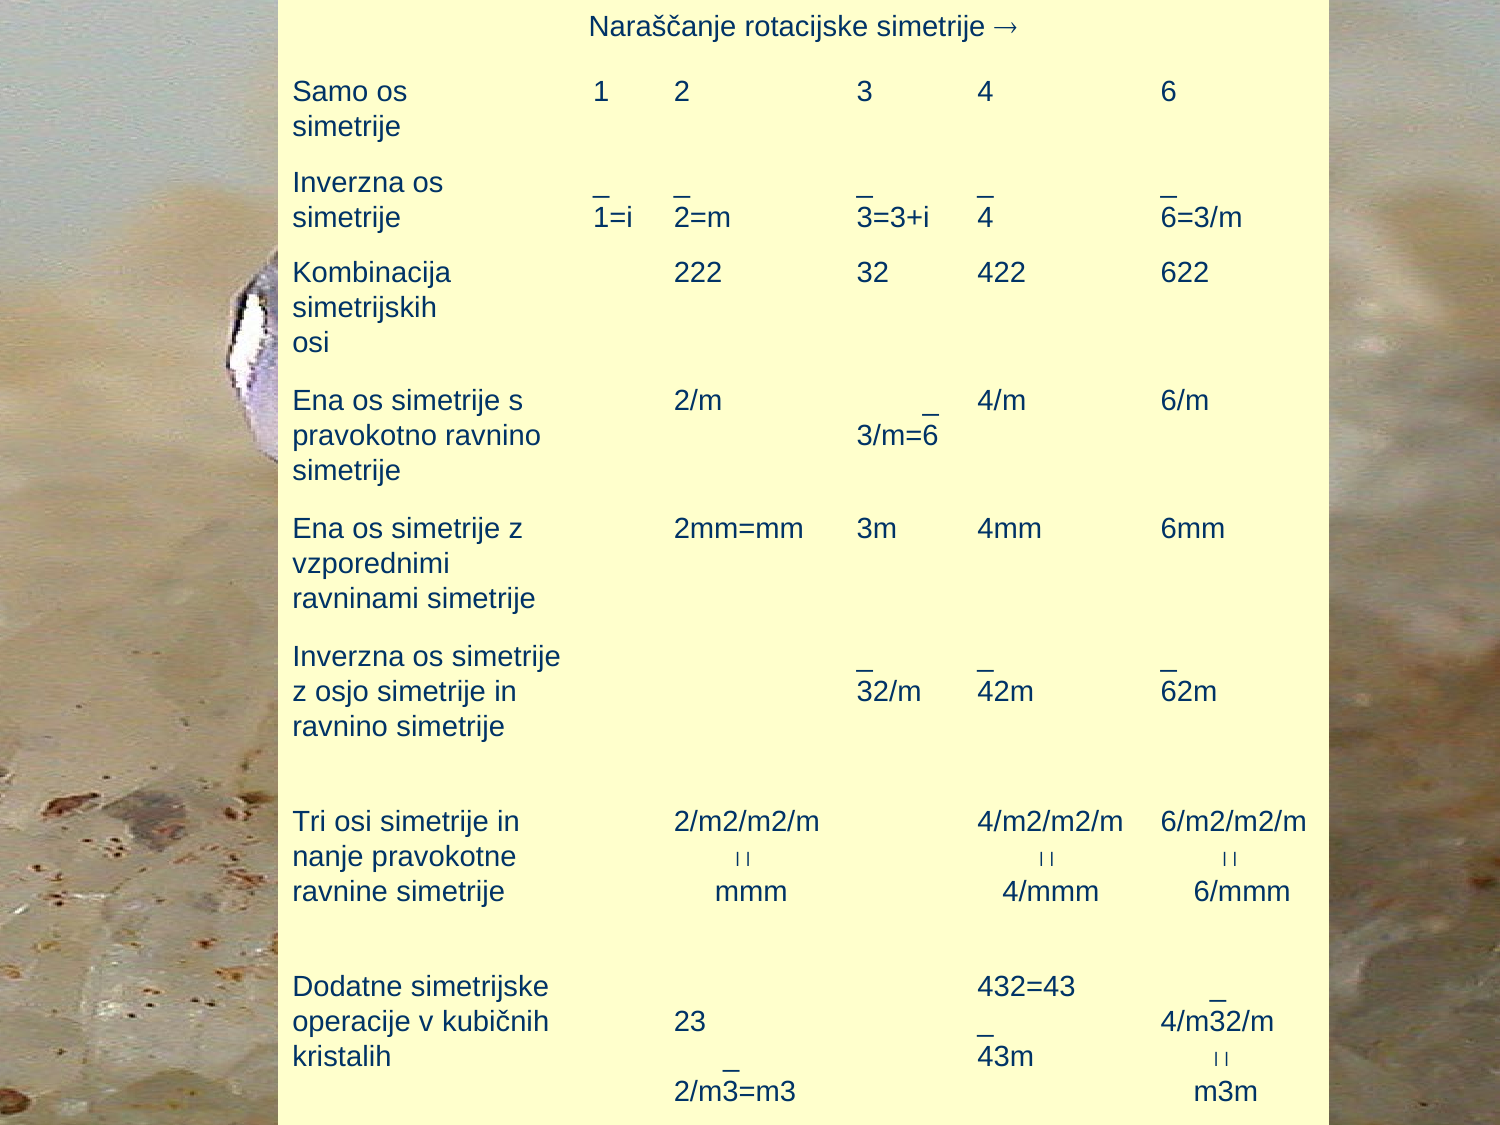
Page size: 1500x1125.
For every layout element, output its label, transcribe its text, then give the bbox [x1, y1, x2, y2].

table_cell _ 2=m [659, 155, 842, 246]
table_cell 2/m2/m2/m  mmm [659, 795, 842, 960]
table_cell 23 _ 2/m3=m3 [659, 960, 842, 1125]
table_cell 3 [842, 65, 963, 155]
table_cell [578, 502, 659, 629]
table_cell 622 [1146, 246, 1329, 374]
table_cell [578, 246, 659, 374]
table_cell 4 [963, 65, 1146, 155]
table_cell _ 6=3/m [1146, 155, 1329, 246]
table_cell _ 4/m32/m  m3m [1146, 960, 1329, 1125]
table_cell Tri osi simetrije in nanje pravokotne ravnine simetrije [278, 795, 578, 960]
table_cell [842, 795, 963, 960]
table_cell Ena os simetrije z vzporednimi ravninami simetrije [278, 502, 578, 629]
table_cell Dodatne simetrijske operacije v kubičnih kristalih [278, 960, 578, 1125]
table_cell _ 4 [963, 155, 1146, 246]
table_cell _ 3=3+i [842, 155, 963, 246]
table_cell _ 62m [1146, 629, 1329, 795]
table_cell 422 [963, 246, 1146, 374]
table_cell [578, 374, 659, 502]
table_cell 2 [659, 65, 842, 155]
table_cell Ena os simetrije s pravokotno ravnino simetrije [278, 374, 578, 502]
table_cell _ 1=i [578, 155, 659, 246]
picture [1329, 0, 1500, 1125]
table_cell 4/m2/m2/m  4/mmm [963, 795, 1146, 960]
table_cell _ 3/m=6 [842, 374, 963, 502]
table_cell 3m [842, 502, 963, 629]
picture [0, 0, 278, 1125]
table_cell 2mm=mm [659, 502, 842, 629]
table_cell [659, 629, 842, 795]
table_cell Inverzna os simetrije z osjo simetrije in ravnino simetrije [278, 629, 578, 795]
table_cell 6mm [1146, 502, 1329, 629]
table_cell _ 32/m [842, 629, 963, 795]
table_cell [578, 629, 659, 795]
table_cell [578, 960, 659, 1125]
table_cell _ 42m [963, 629, 1146, 795]
table_cell 222 [659, 246, 842, 374]
table_cell 4mm [963, 502, 1146, 629]
table_cell 32 [842, 246, 963, 374]
table_cell [578, 795, 659, 960]
table_cell Samo os simetrije [278, 65, 578, 155]
table_cell 432=43 _ 43m [963, 960, 1146, 1125]
table_cell 2/m [659, 374, 842, 502]
table_cell 6 [1146, 65, 1329, 155]
table_cell 1 [578, 65, 659, 155]
table_cell Kombinacija simetrijskih osi [278, 246, 578, 374]
table_cell [842, 960, 963, 1125]
table_cell 6/m2/m2/m  6/mmm [1146, 795, 1329, 960]
table_header Naraščanje rotacijske simetrije  [278, 0, 1329, 65]
table_cell 6/m [1146, 374, 1329, 502]
table_cell Inverzna os simetrije [278, 155, 578, 246]
table_cell 4/m [963, 374, 1146, 502]
